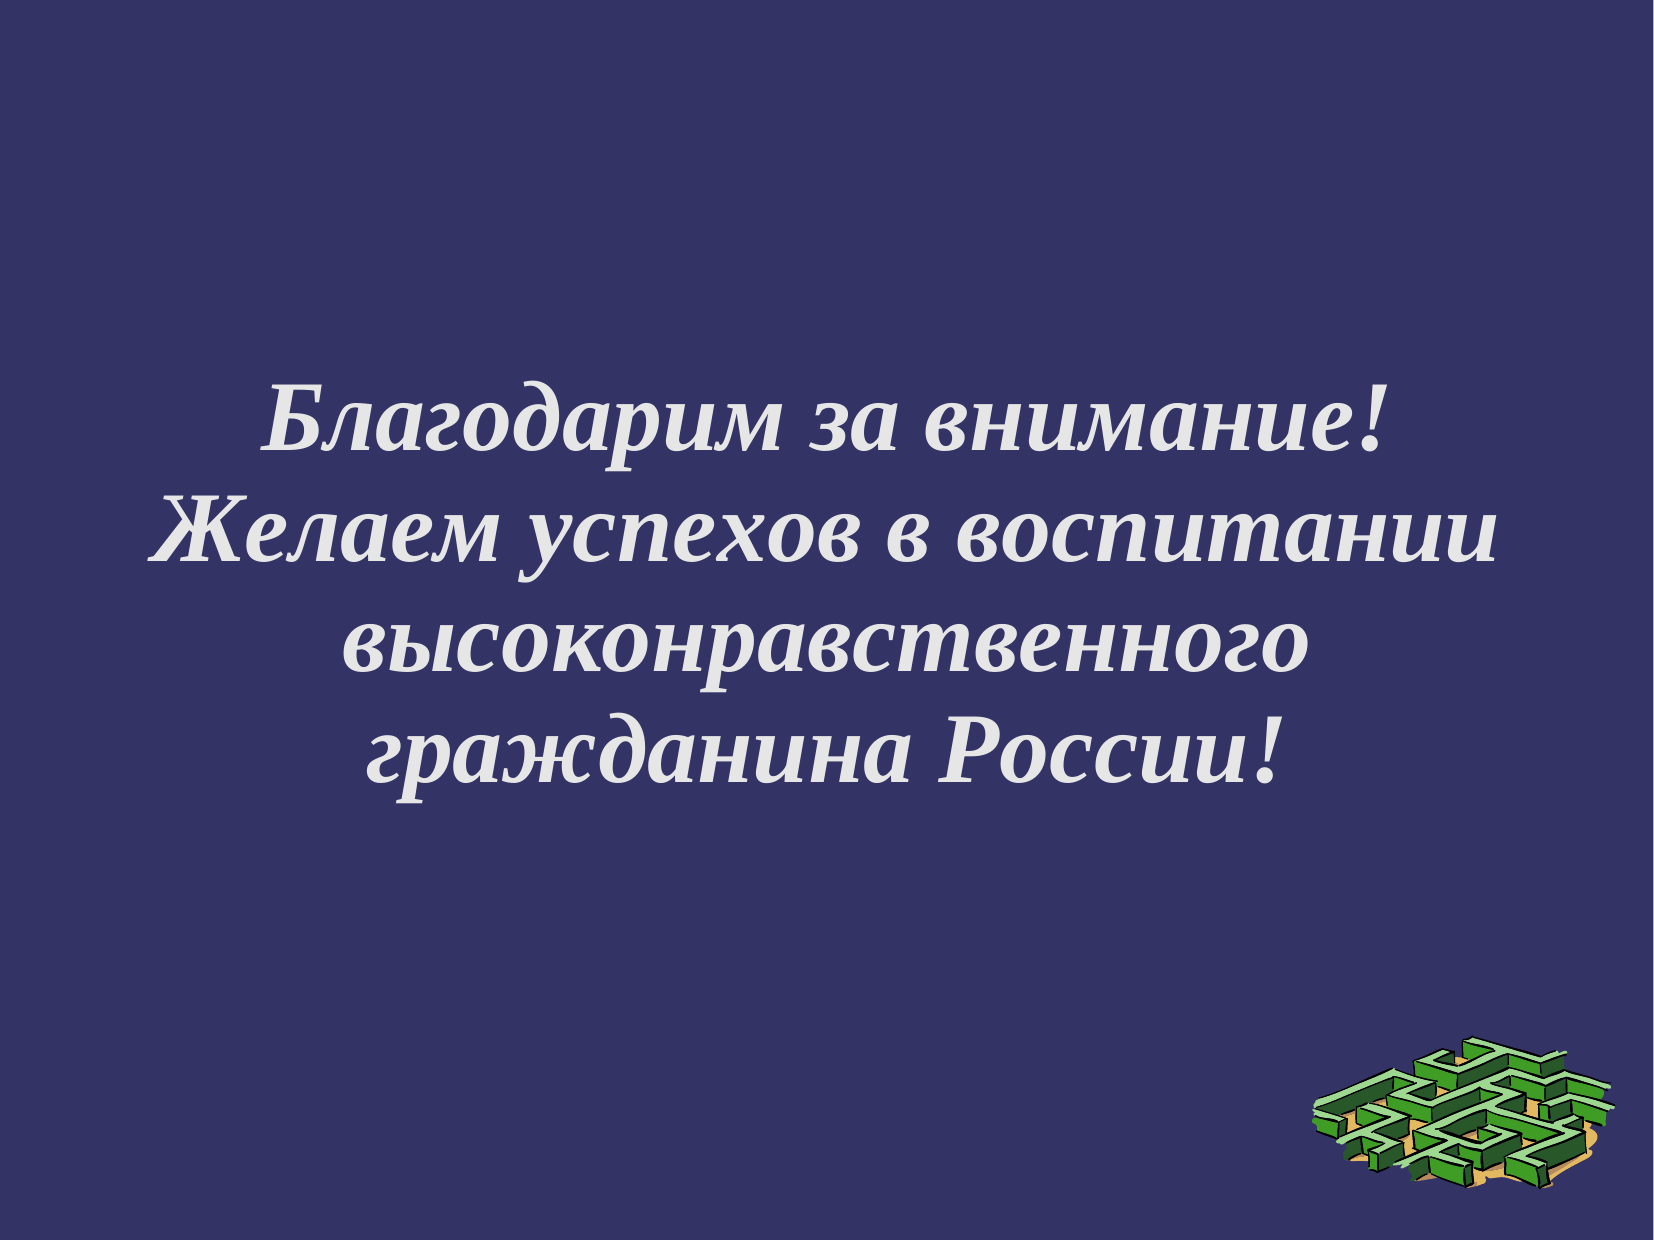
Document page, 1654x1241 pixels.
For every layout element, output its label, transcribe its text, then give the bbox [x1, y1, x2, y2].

subtitle Благодарим за внимание! Желаем успехов в воспитании высоконравственного гражданина России! [121, 19, 1534, 1147]
